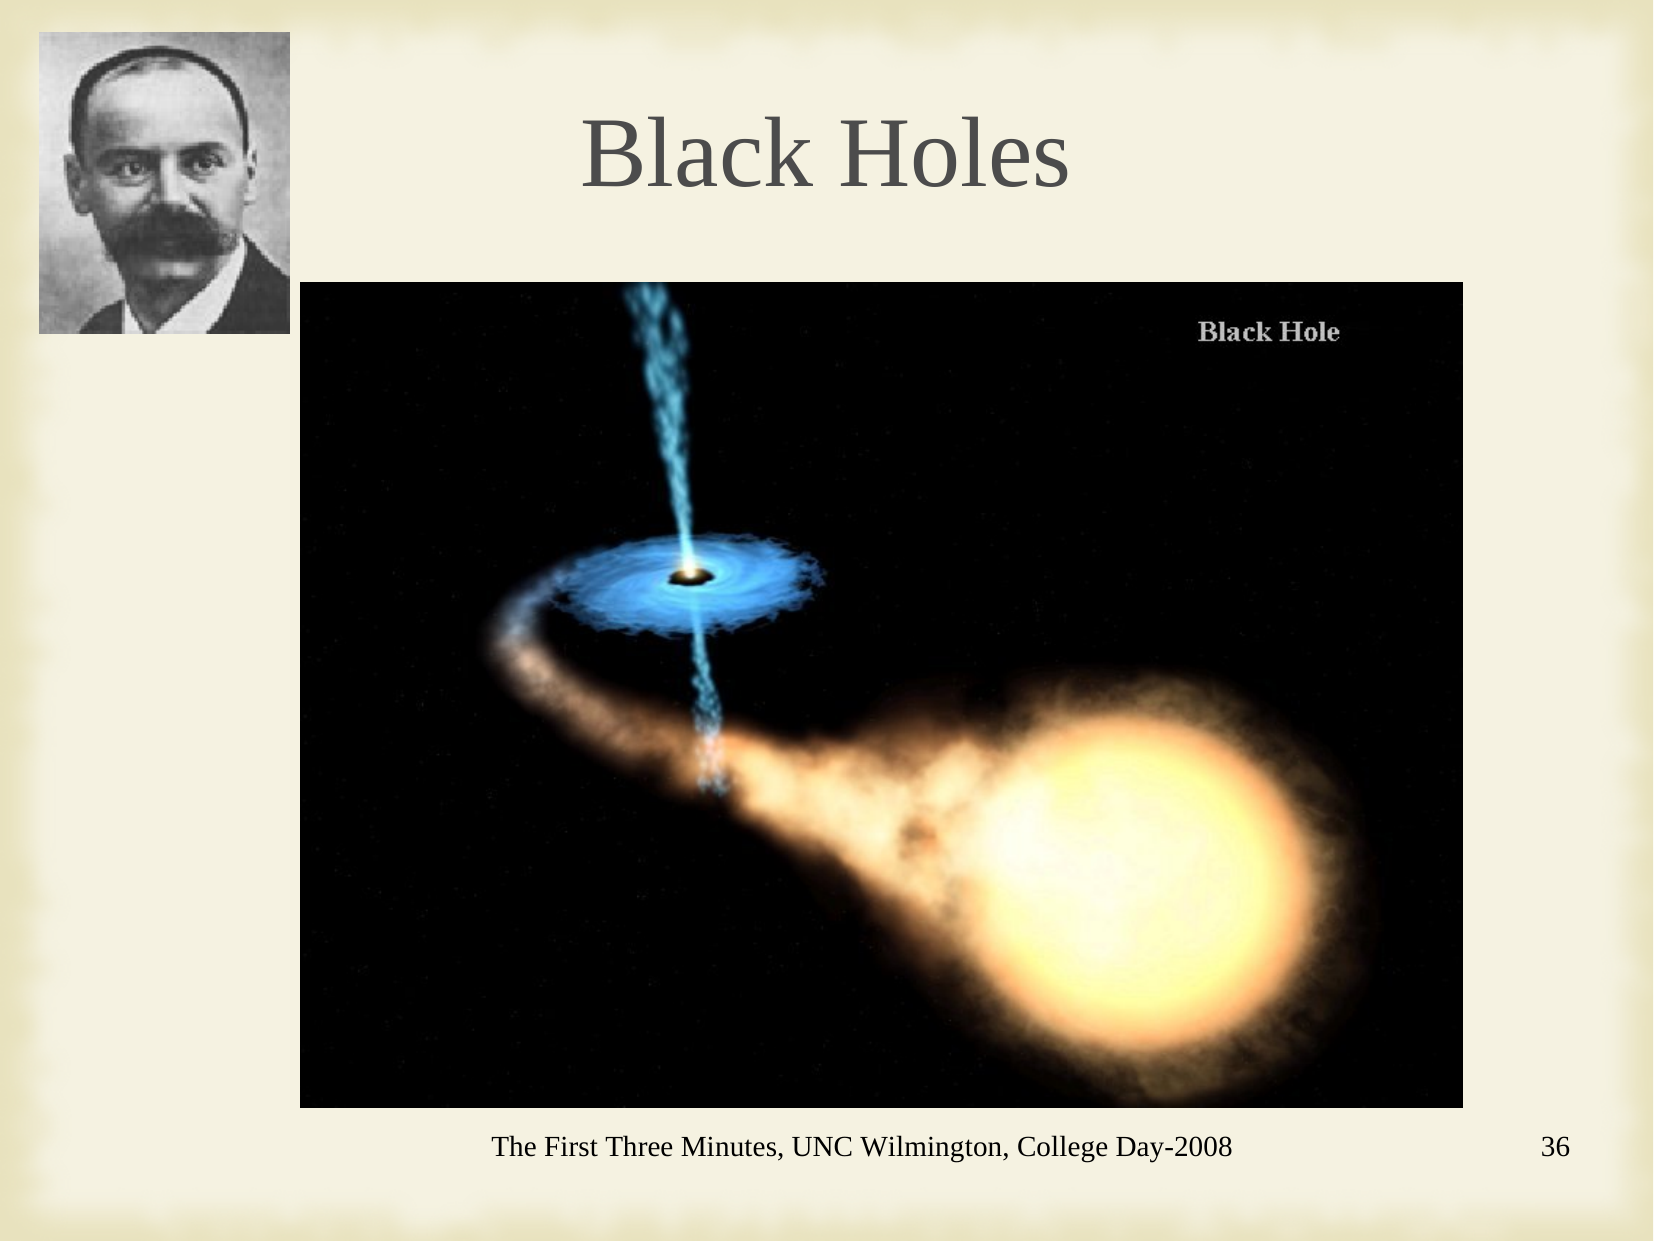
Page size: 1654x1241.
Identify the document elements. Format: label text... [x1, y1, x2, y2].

title Black Holes [290, 56, 1571, 250]
picture [0, 0, 1654, 1241]
